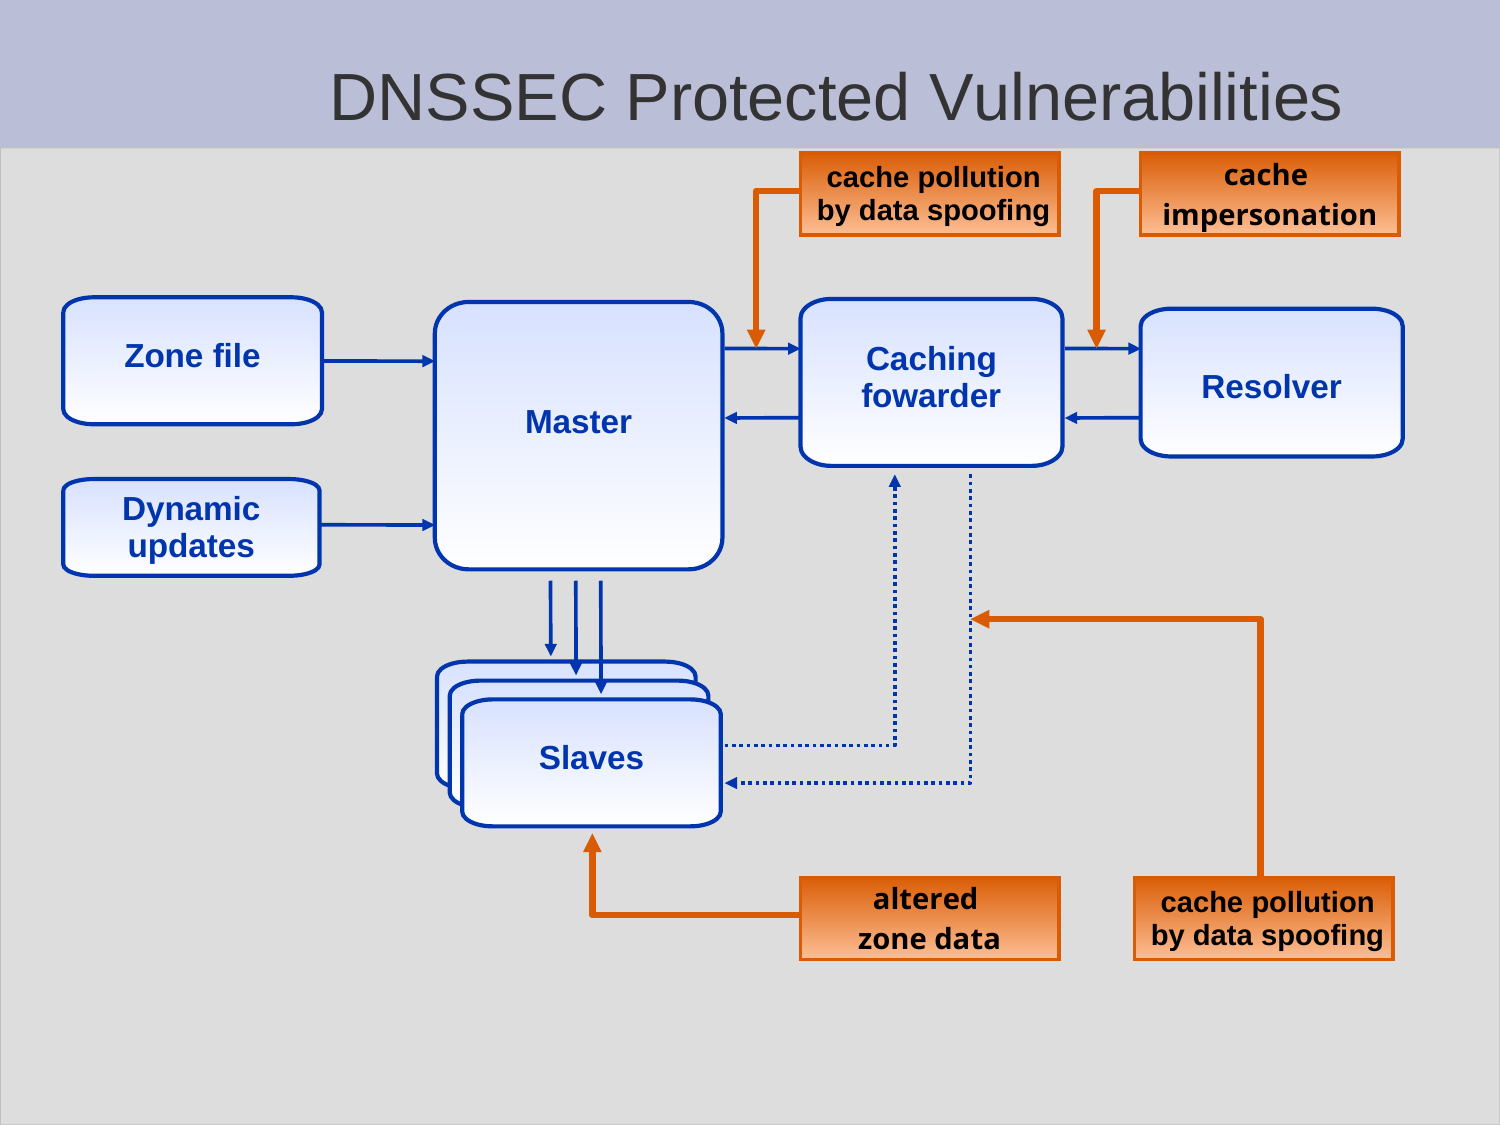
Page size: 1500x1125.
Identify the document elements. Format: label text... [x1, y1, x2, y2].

text_box Dynamic updates [63, 479, 320, 576]
text_box Master [434, 301, 723, 570]
text_box Resolver [1140, 308, 1403, 457]
text_box altered zone data [800, 877, 1059, 960]
text_box Slaves [449, 680, 709, 805]
text_box Slaves [437, 661, 599, 786]
text_box cache pollution by data spoofing [1134, 877, 1393, 960]
text_box Caching fowarder [800, 298, 1063, 466]
text_box cache impersonation [1140, 153, 1399, 235]
text_box Slaves [462, 699, 721, 827]
text_box Zone file [63, 297, 322, 425]
title DNSSEC Protected Vulnerabilities [196, 52, 1477, 157]
text_box Slaves [603, 661, 696, 683]
text_box cache pollution by data spoofing [800, 153, 1059, 235]
